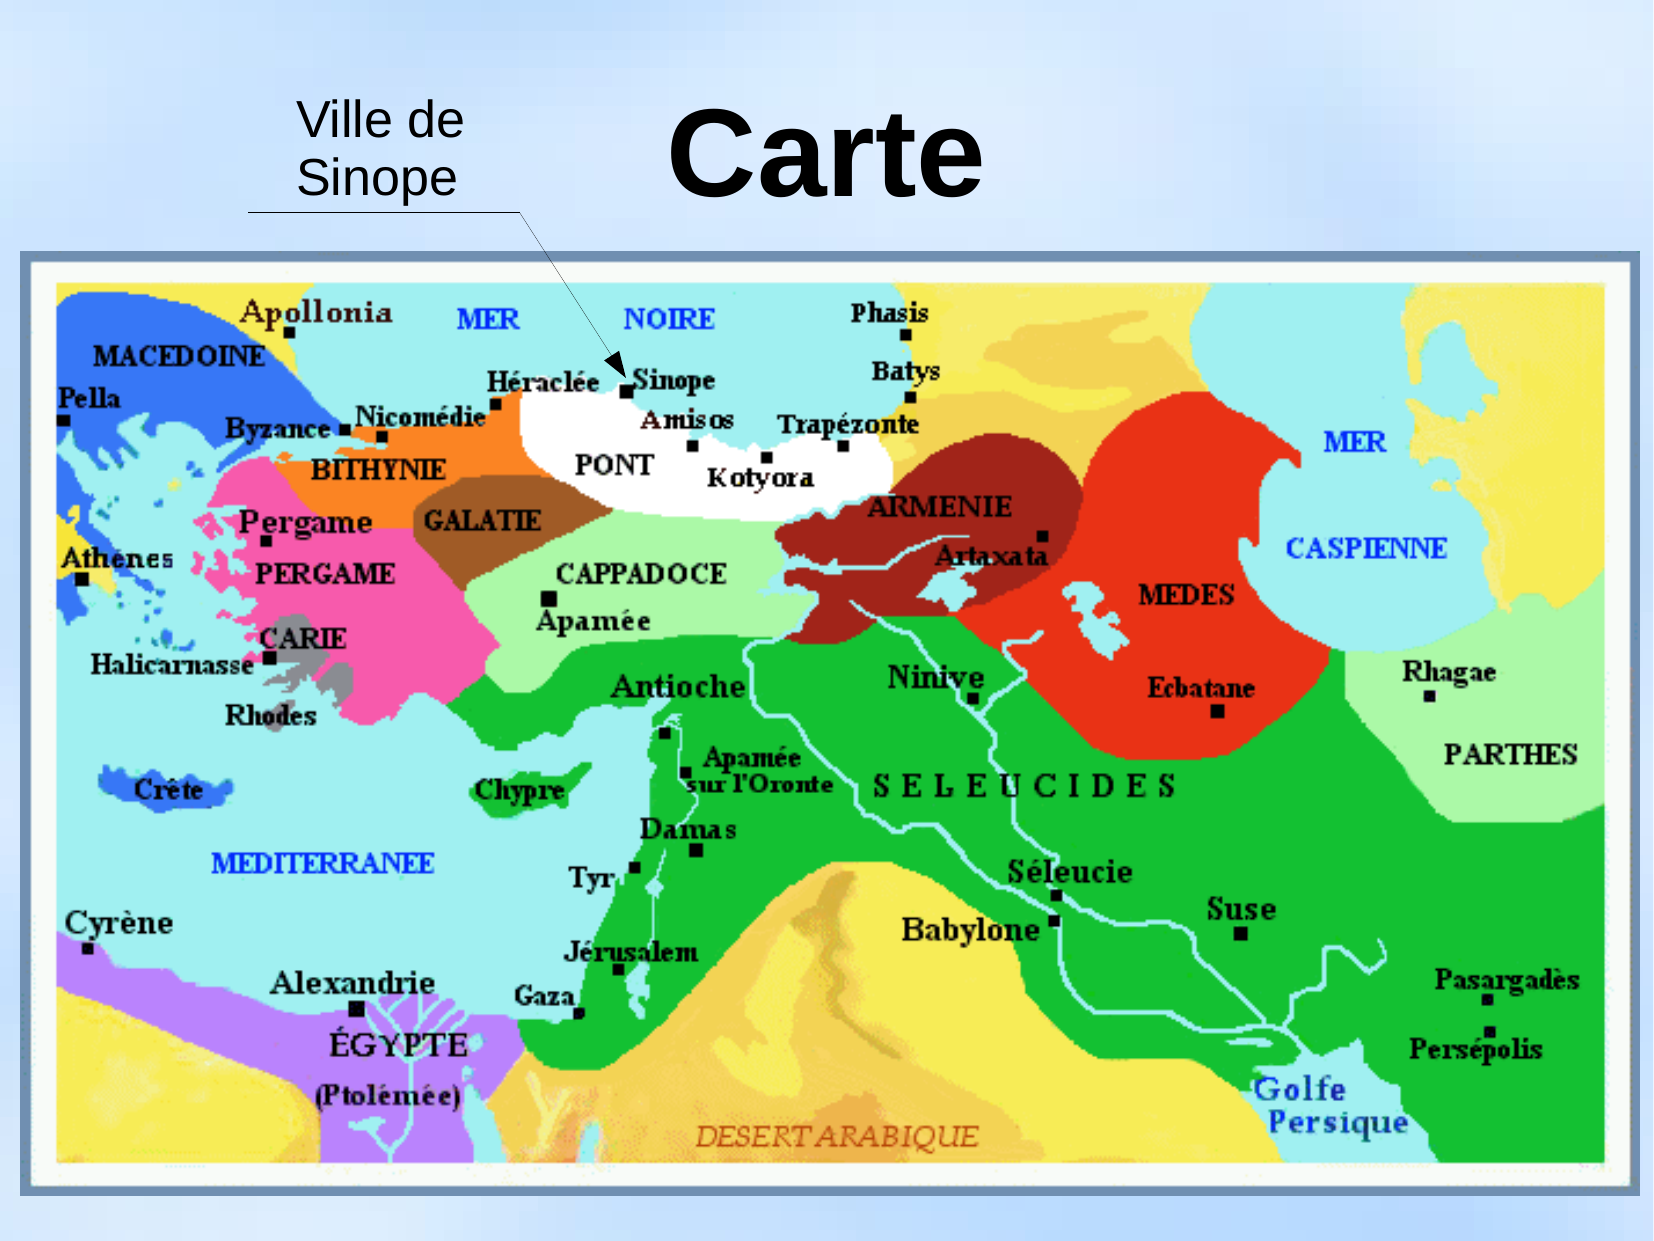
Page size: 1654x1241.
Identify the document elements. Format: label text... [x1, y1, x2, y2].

picture [0, 0, 1654, 1241]
text_box Ville de Sinope [281, 82, 494, 214]
title Carte [82, 49, 1571, 251]
